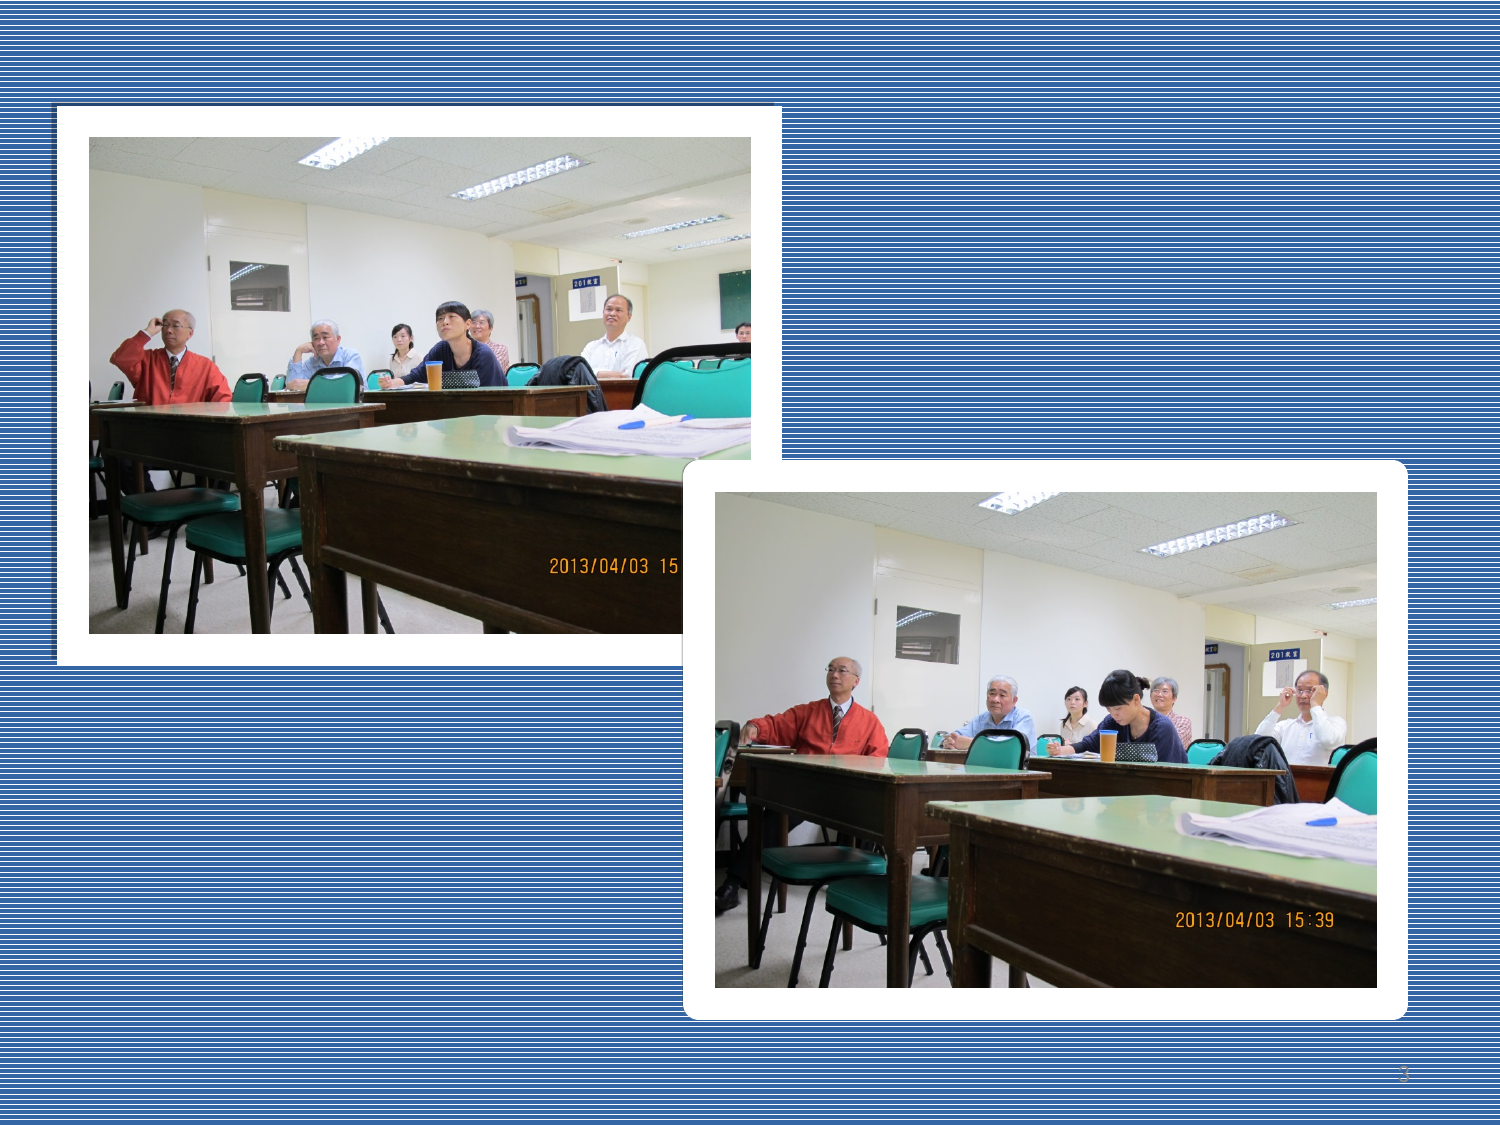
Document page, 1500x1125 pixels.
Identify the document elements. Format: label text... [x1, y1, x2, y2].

picture [88, 137, 751, 635]
slide_number <編號> [1074, 1042, 1425, 1103]
picture [714, 491, 1377, 989]
